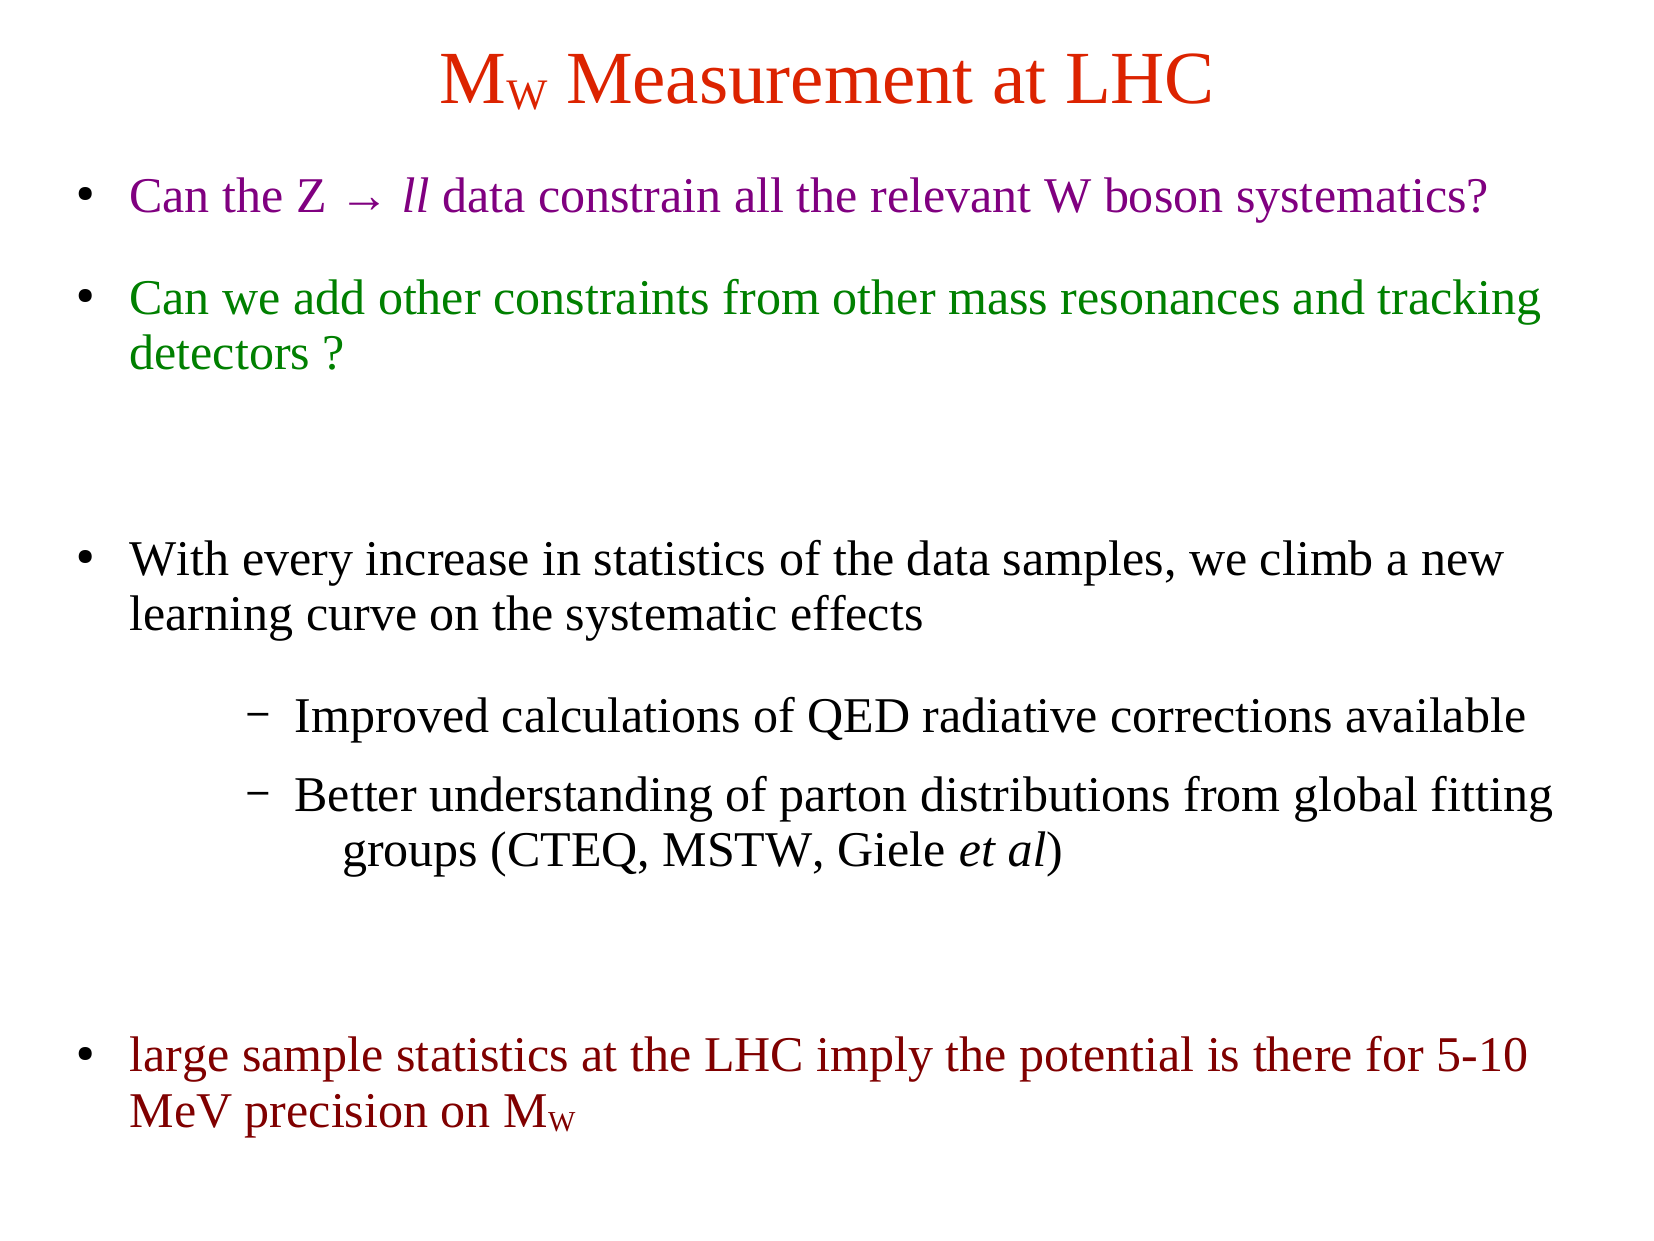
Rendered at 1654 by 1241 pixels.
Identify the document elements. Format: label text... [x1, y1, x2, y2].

title MW Measurement at LHC [121, 2, 1534, 154]
list Can the Z → ll data constrain all the relevant W boson systematics? Can we add other constraints from other mass resonances and tracking detectors ? With every increase in statistics of the data samples, we climb a new learning curve on the systematic effects Improved calculations of QED radiative corrections available Better understanding of parton distributions from global fitting groups (CTEQ, MSTW, Giele et al) large sample statistics at the LHC imply the potential is there for 5-10 MeV precision on MW [58, 167, 1625, 1210]
